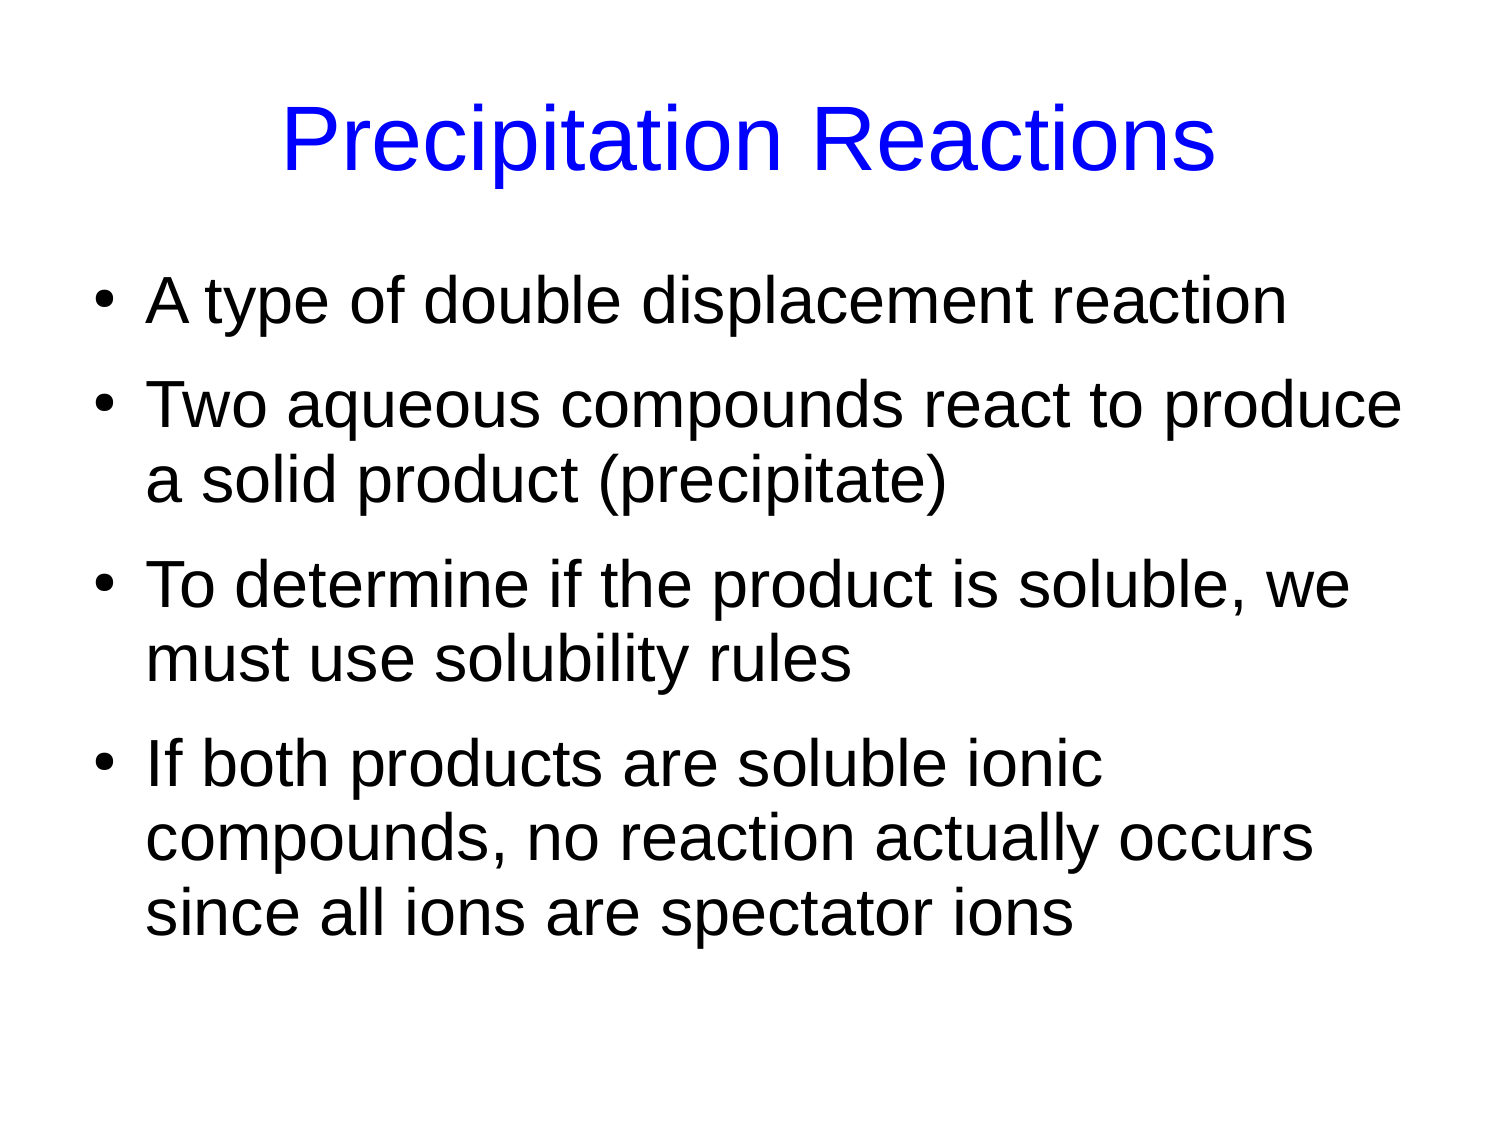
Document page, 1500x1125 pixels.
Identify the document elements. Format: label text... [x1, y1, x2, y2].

list A type of double displacement reaction Two aqueous compounds react to produce a solid product (precipitate) To determine if the product is soluble, we must use solubility rules If both products are soluble ionic compounds, no reaction actually occurs since all ions are spectator ions [75, 263, 1425, 950]
title Precipitation Reactions [75, 44, 1425, 233]
